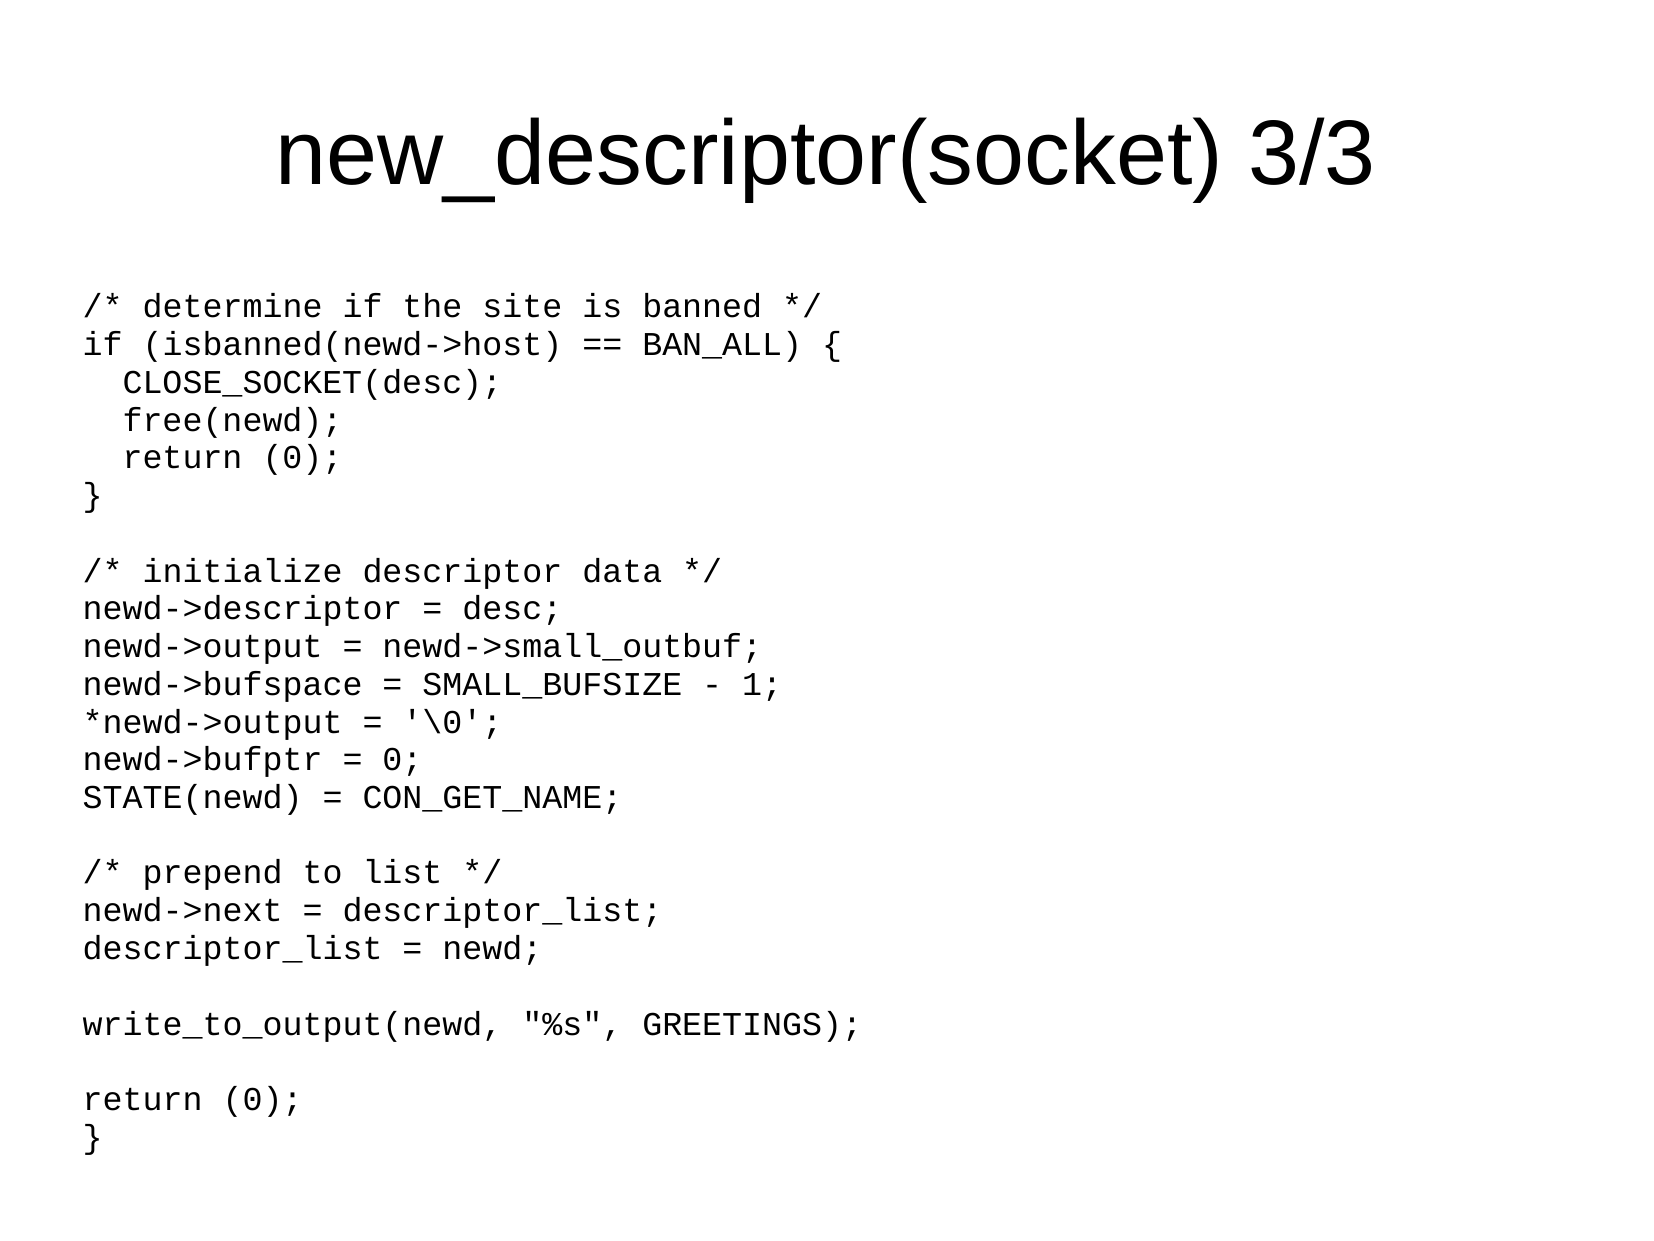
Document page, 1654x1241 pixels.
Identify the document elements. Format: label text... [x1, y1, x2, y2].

title new_descriptor(socket) 3/3 [82, 56, 1571, 250]
list /* determine if the site is banned */ if (isbanned(newd->host) == BAN_ALL) { CLOSE_SOCKET(desc); free(newd); return (0); } /* initialize descriptor data */ newd->descriptor = desc; newd->output = newd->small_outbuf; newd->bufspace = SMALL_BUFSIZE - 1; *newd->output = '\0'; newd->bufptr = 0; STATE(newd) = CON_GET_NAME; /* prepend to list */ newd->next = descriptor_list; descriptor_list = newd; write_to_output(newd, "%s", GREETINGS); return (0); } [82, 290, 1571, 1148]
